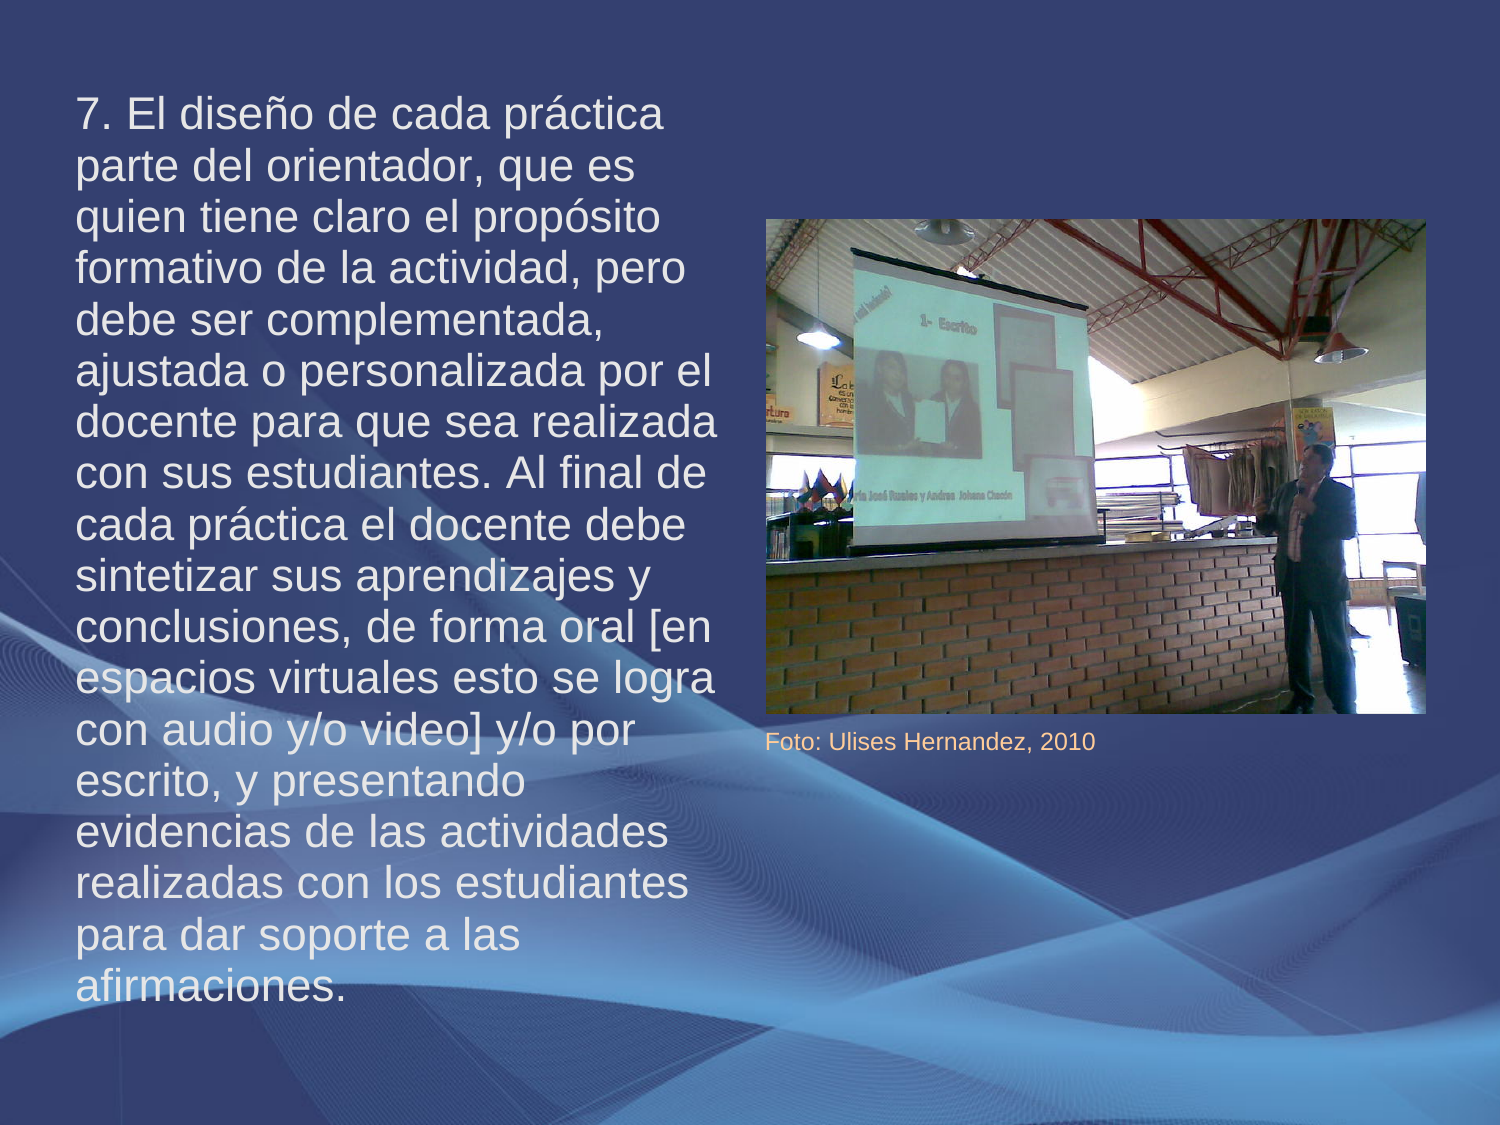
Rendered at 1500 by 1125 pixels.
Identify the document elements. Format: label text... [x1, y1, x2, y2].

list 7. El diseño de cada práctica parte del orientador, que es quien tiene claro el propósito formativo de la actividad, pero debe ser complementada, ajustada o personalizada por el docente para que sea realizada con sus estudiantes. Al final de cada práctica el docente debe sintetizar sus aprendizajes y conclusiones, de forma oral [en espacios virtuales esto se logra con audio y/o video] y/o por escrito, y presentando evidencias de las actividades realizadas con los estudiantes para dar soporte a las afirmaciones. [75, 88, 739, 1012]
text_box Foto: Ulises Hernandez, 2010 [750, 720, 1112, 764]
picture [0, 0, 1500, 1125]
